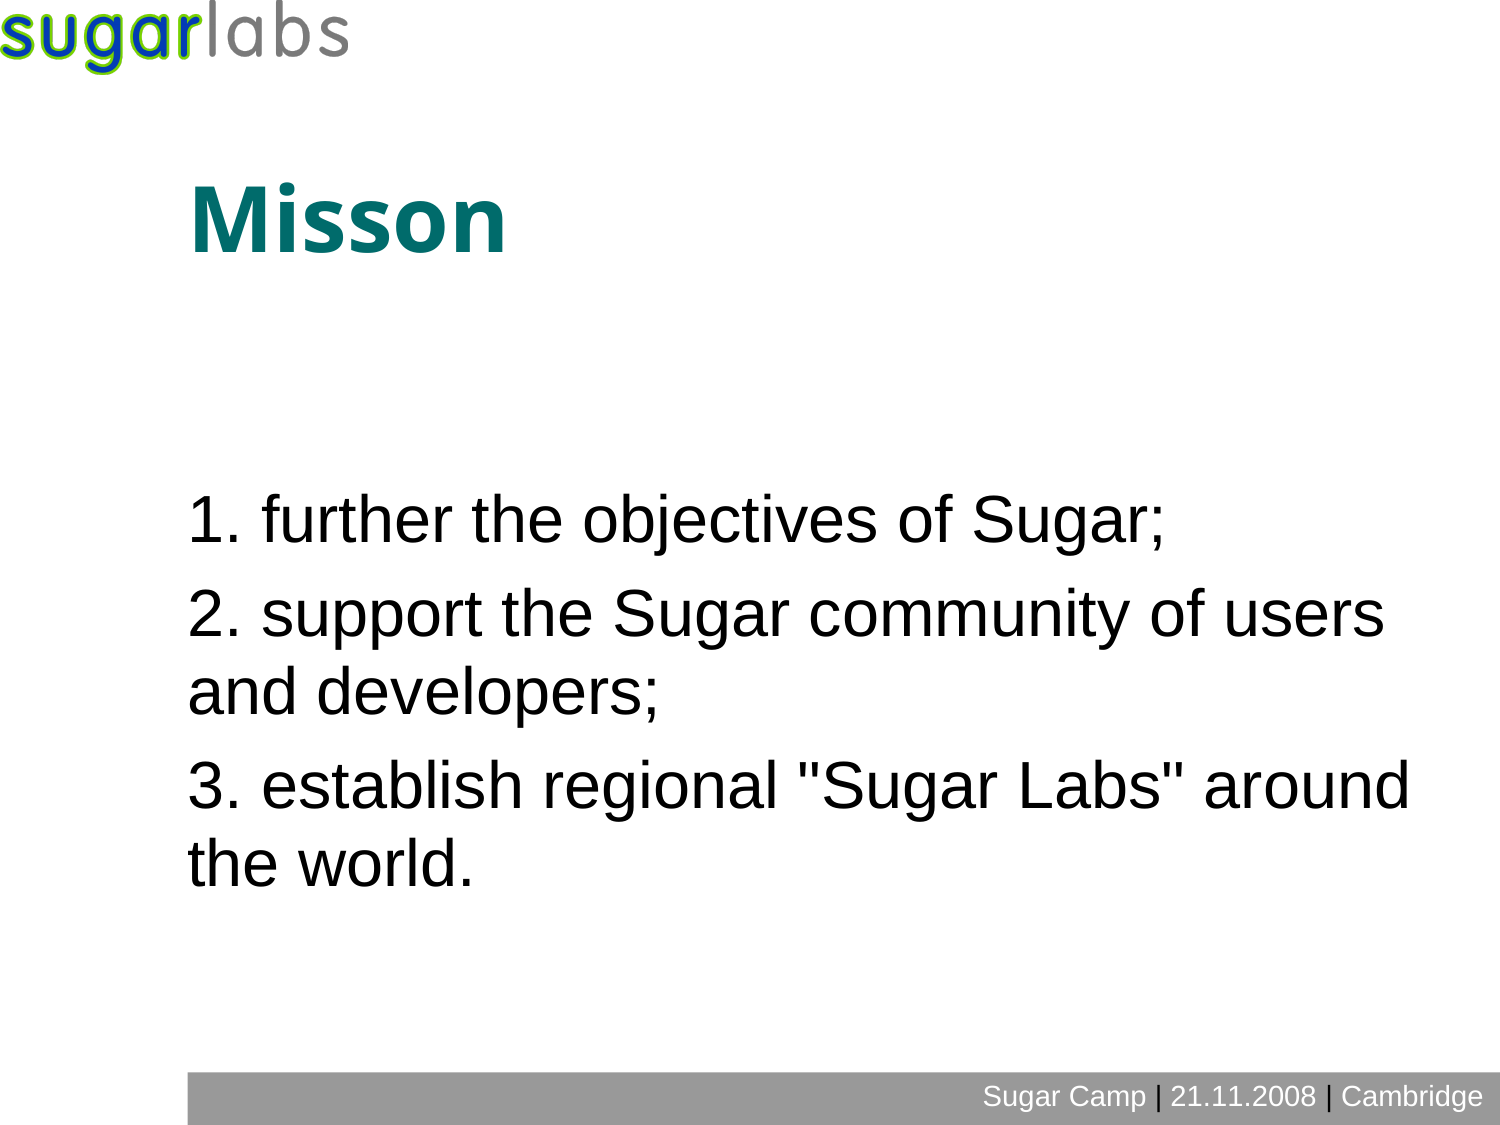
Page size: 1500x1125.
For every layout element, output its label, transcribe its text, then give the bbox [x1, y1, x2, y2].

picture [0, 0, 348, 75]
title Misson [187, 82, 1500, 331]
subtitle 1. further the objectives of Sugar; 2. support the Sugar community of users and developers; 3. establish regional "Sugar Labs" around the world. [187, 344, 1425, 1035]
